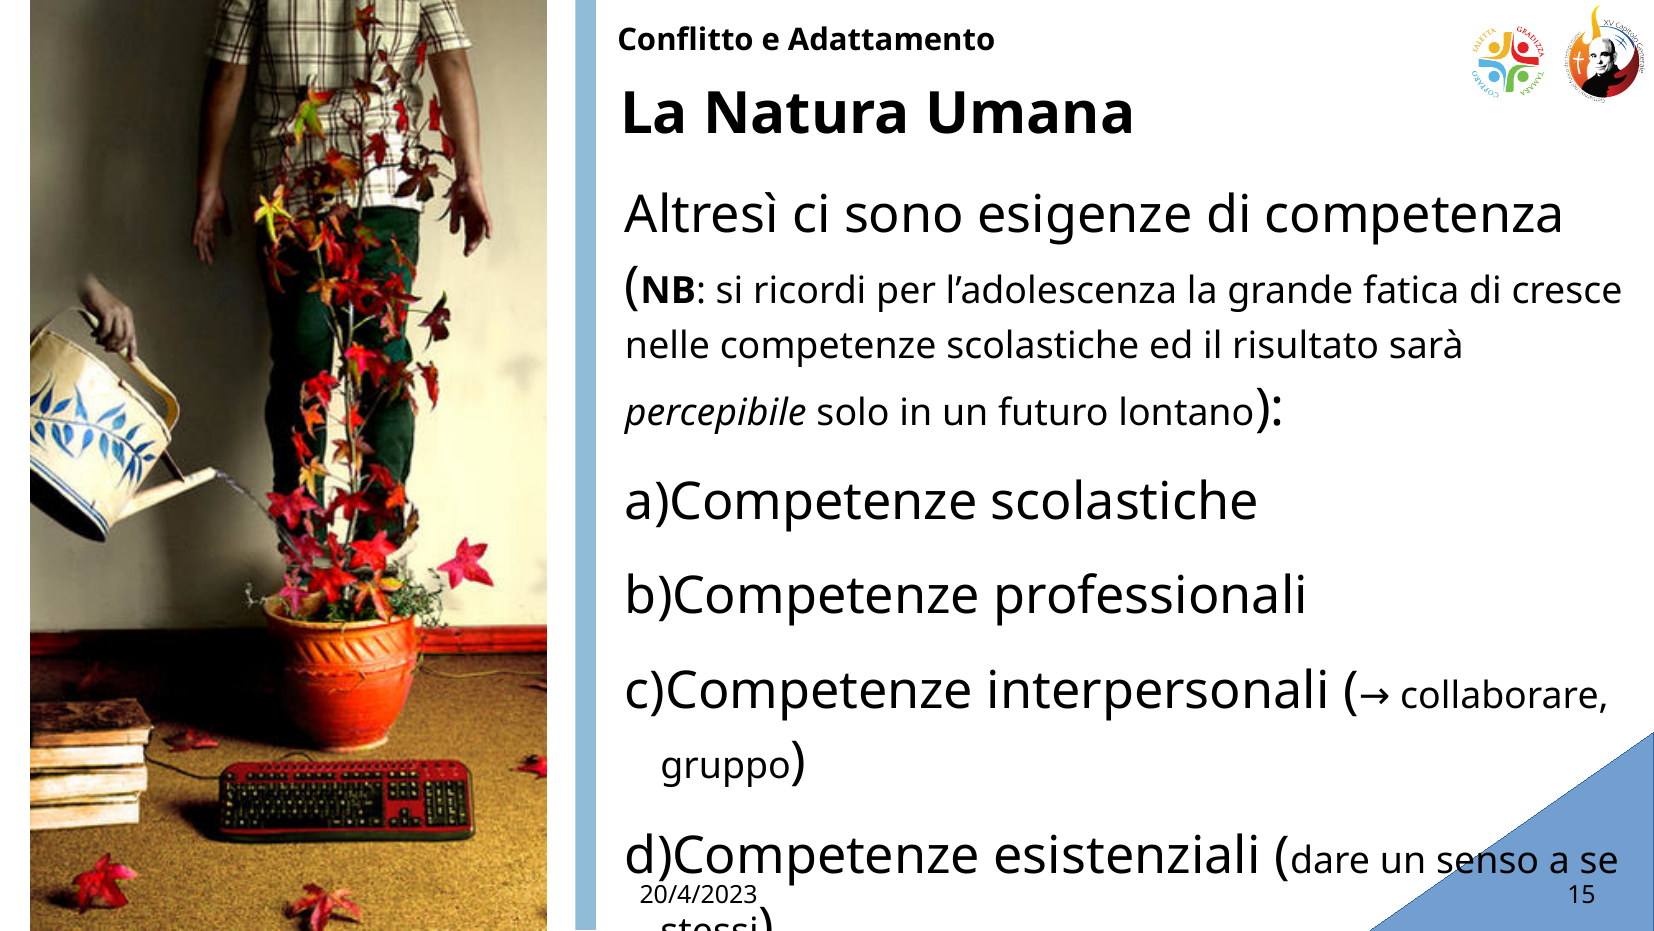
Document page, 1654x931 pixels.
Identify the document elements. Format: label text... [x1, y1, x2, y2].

picture [30, 0, 547, 931]
picture [1563, 4, 1646, 103]
title La Natura Umana [620, 70, 1617, 142]
subtitle Altresì ci sono esigenze di competenza (NB: si ricordi per l’adolescenza la grande fatica di cresce nelle competenze scolastiche ed il risultato sarà percepibile solo in un futuro lontano): Competenze scolastiche Competenze professionali Competenze interpersonali (→ collaborare, gruppo) Competenze esistenziali (dare un senso a se stessi) [624, 177, 1654, 931]
text_box Conflitto e Adattamento [602, 9, 1335, 63]
